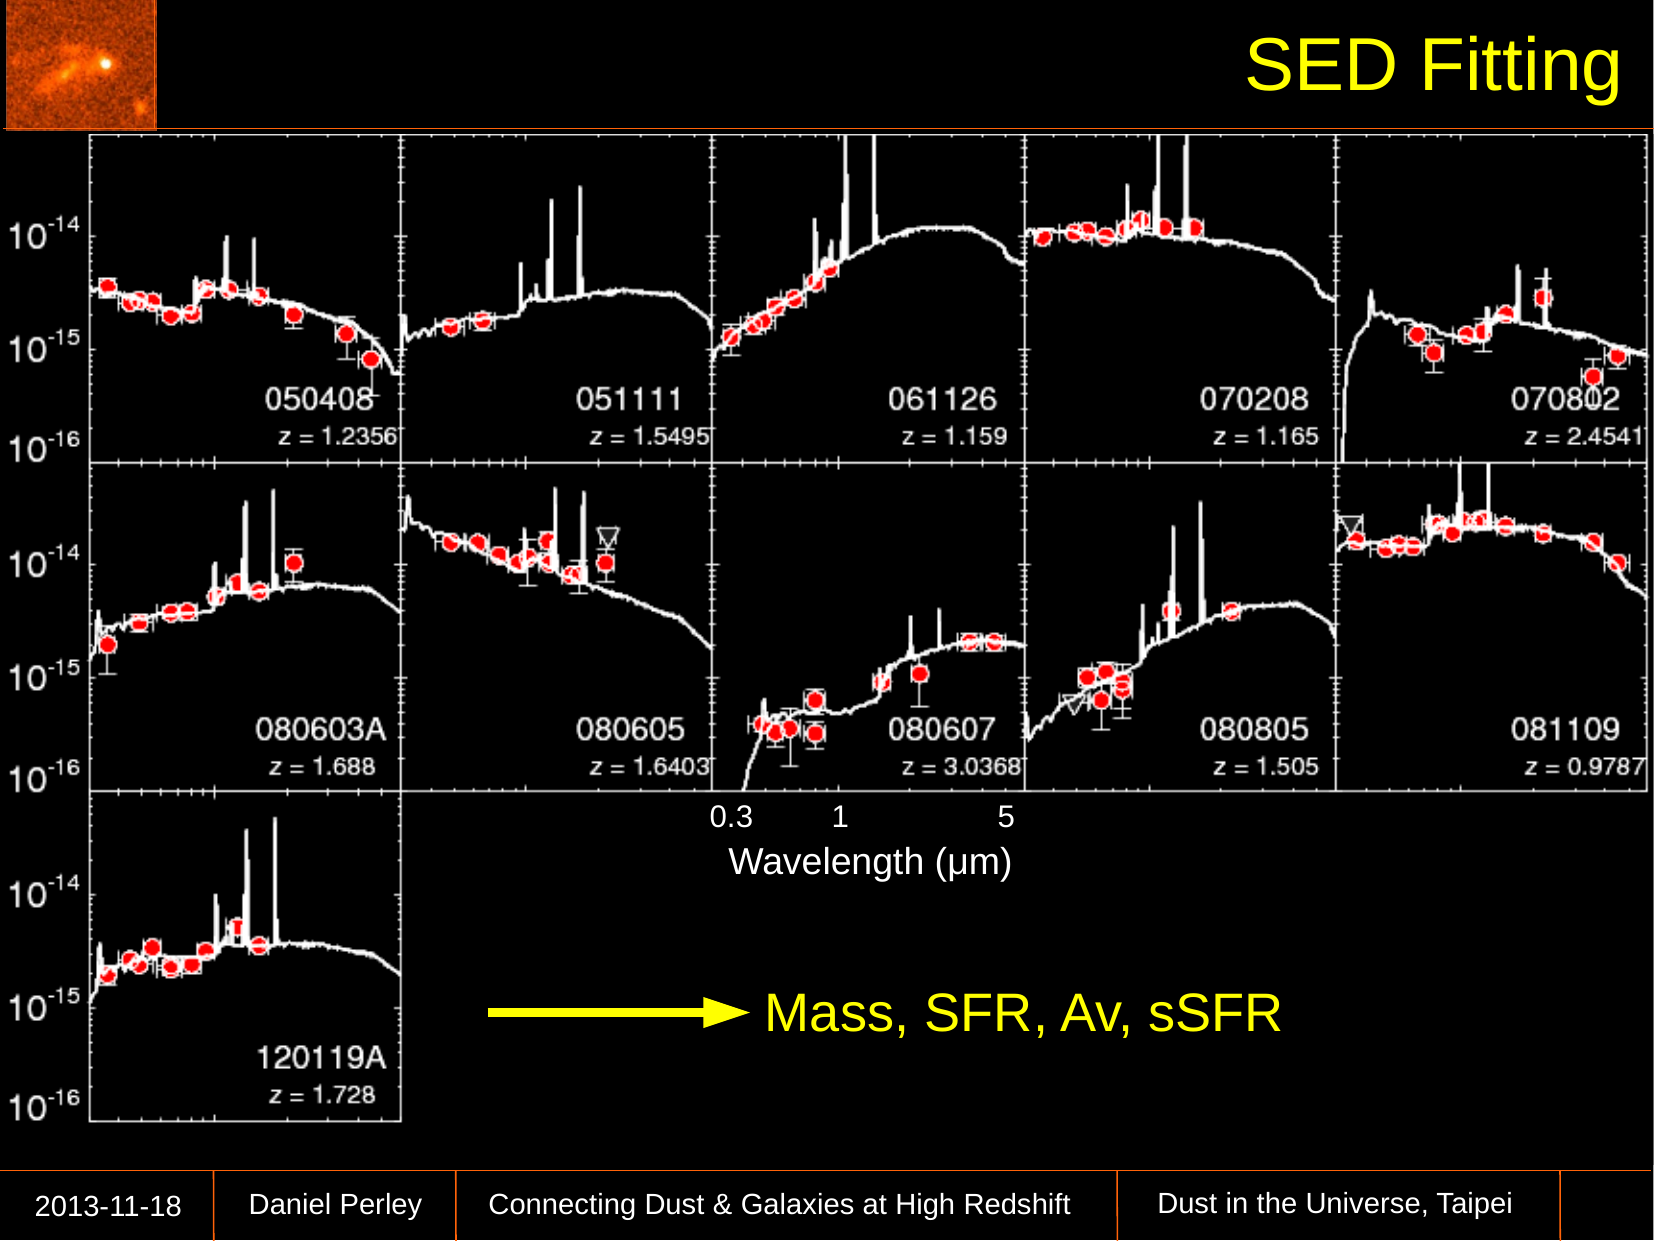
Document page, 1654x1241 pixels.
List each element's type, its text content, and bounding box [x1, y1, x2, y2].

picture [0, 134, 1654, 1165]
picture [7, 0, 154, 128]
text_box 0.3 1 5 [694, 791, 1070, 842]
title SED Fitting [187, 21, 1624, 108]
text_box Mass, SFR, Av, sSFR [750, 975, 1426, 1051]
text_box Wavelength (μm) [682, 832, 1058, 890]
